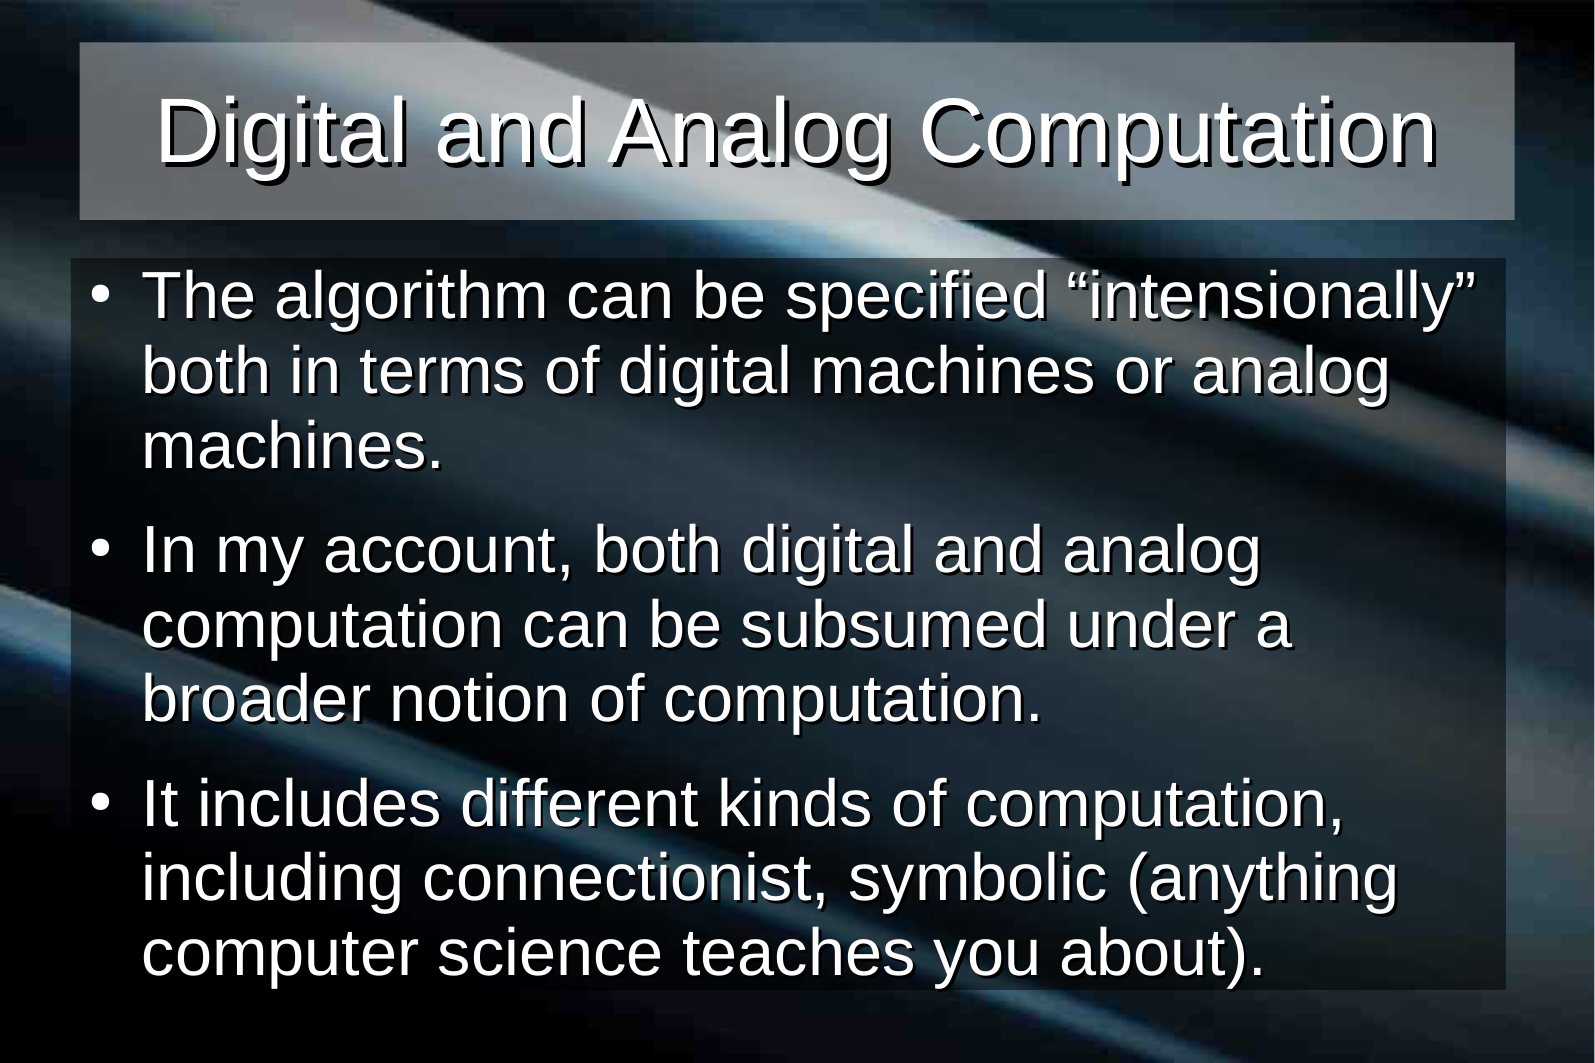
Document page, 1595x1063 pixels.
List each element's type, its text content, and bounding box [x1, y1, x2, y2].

list The algorithm can be specified “intensionally” both in terms of digital machines or analog machines. In my account, both digital and analog computation can be subsumed under a broader notion of computation. It includes different kinds of computation, including connectionist, symbolic (anything computer science teaches you about). [70, 258, 1506, 990]
picture [0, 0, 1595, 1063]
title Digital and Analog Computation [79, 42, 1515, 220]
